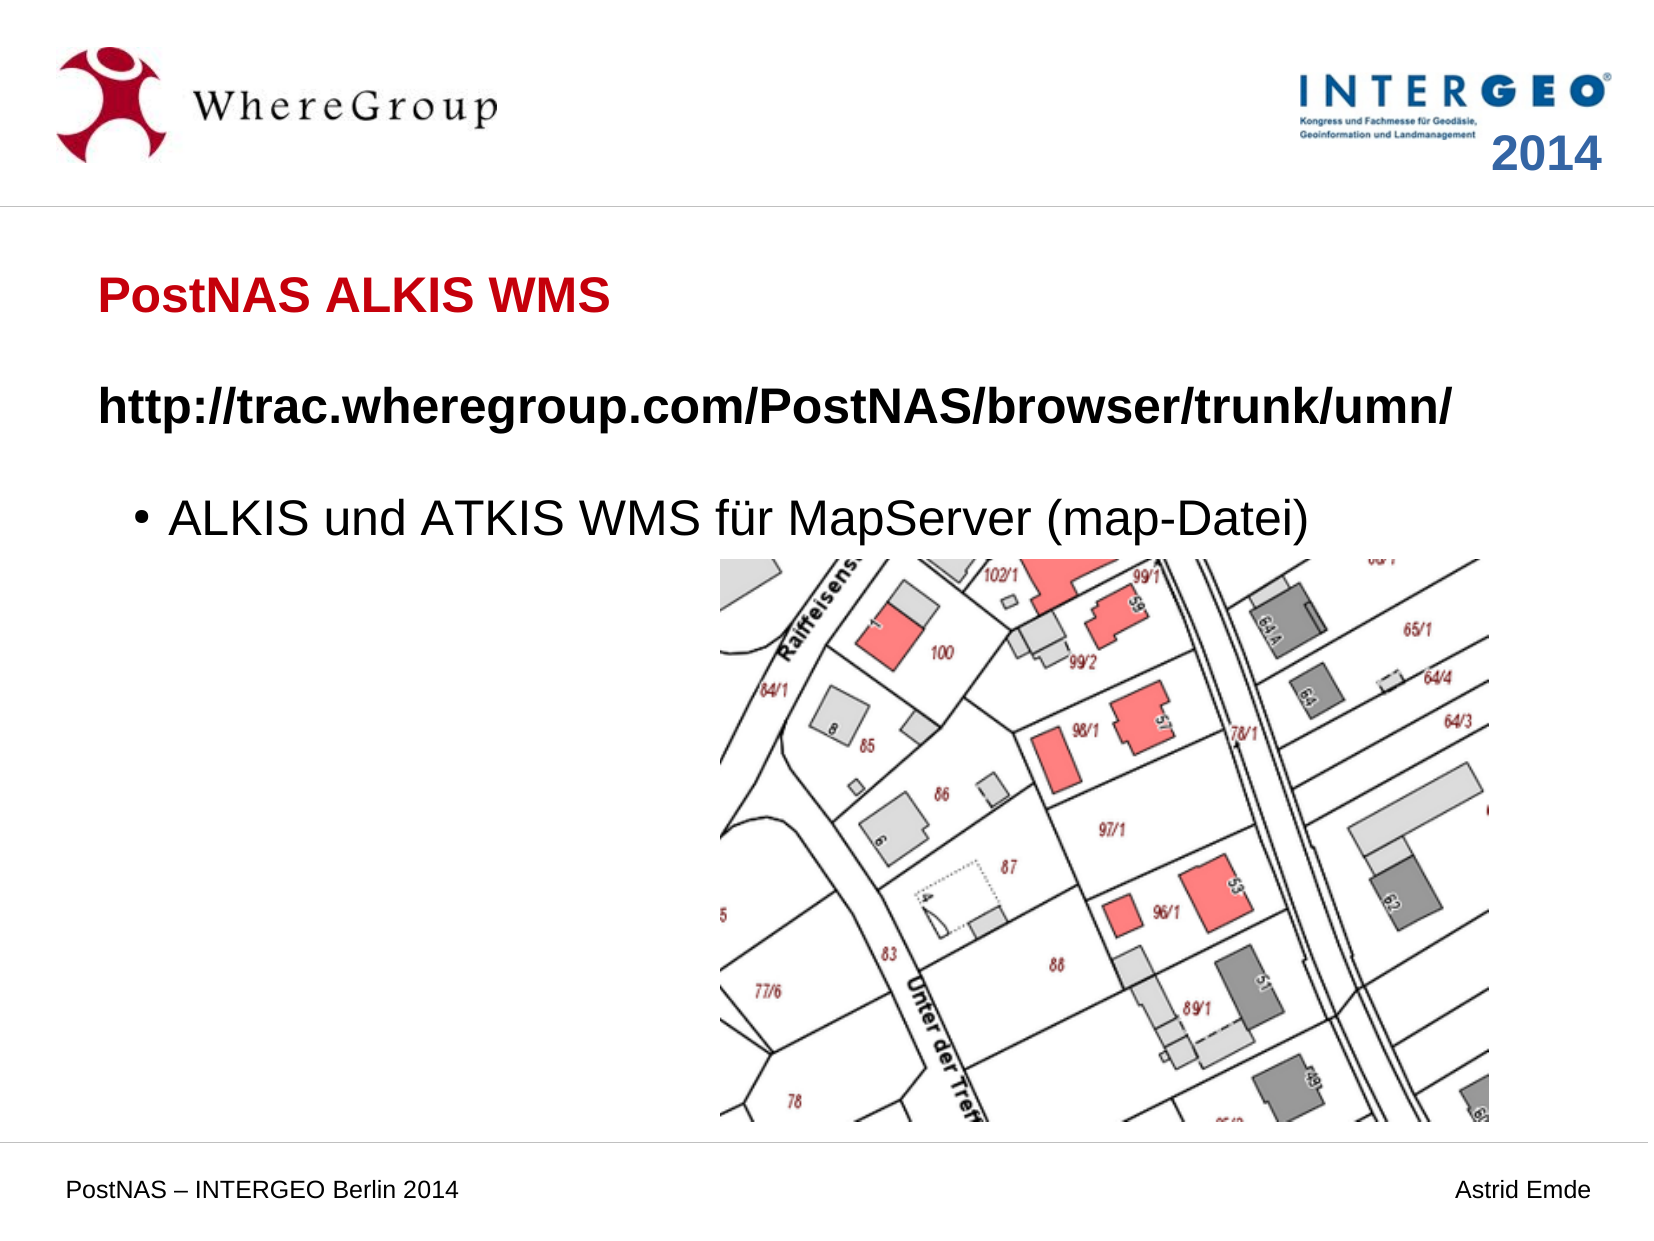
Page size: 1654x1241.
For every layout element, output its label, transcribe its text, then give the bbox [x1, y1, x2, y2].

picture [56, 47, 497, 163]
picture [720, 559, 1489, 1123]
picture [1299, 29, 1613, 185]
text_box PostNAS ALKIS WMS http://trac.wheregroup.com/PostNAS/browser/trunk/umn/ ALKIS und ATKIS WMS für MapServer (map-Datei) [82, 259, 1595, 1087]
